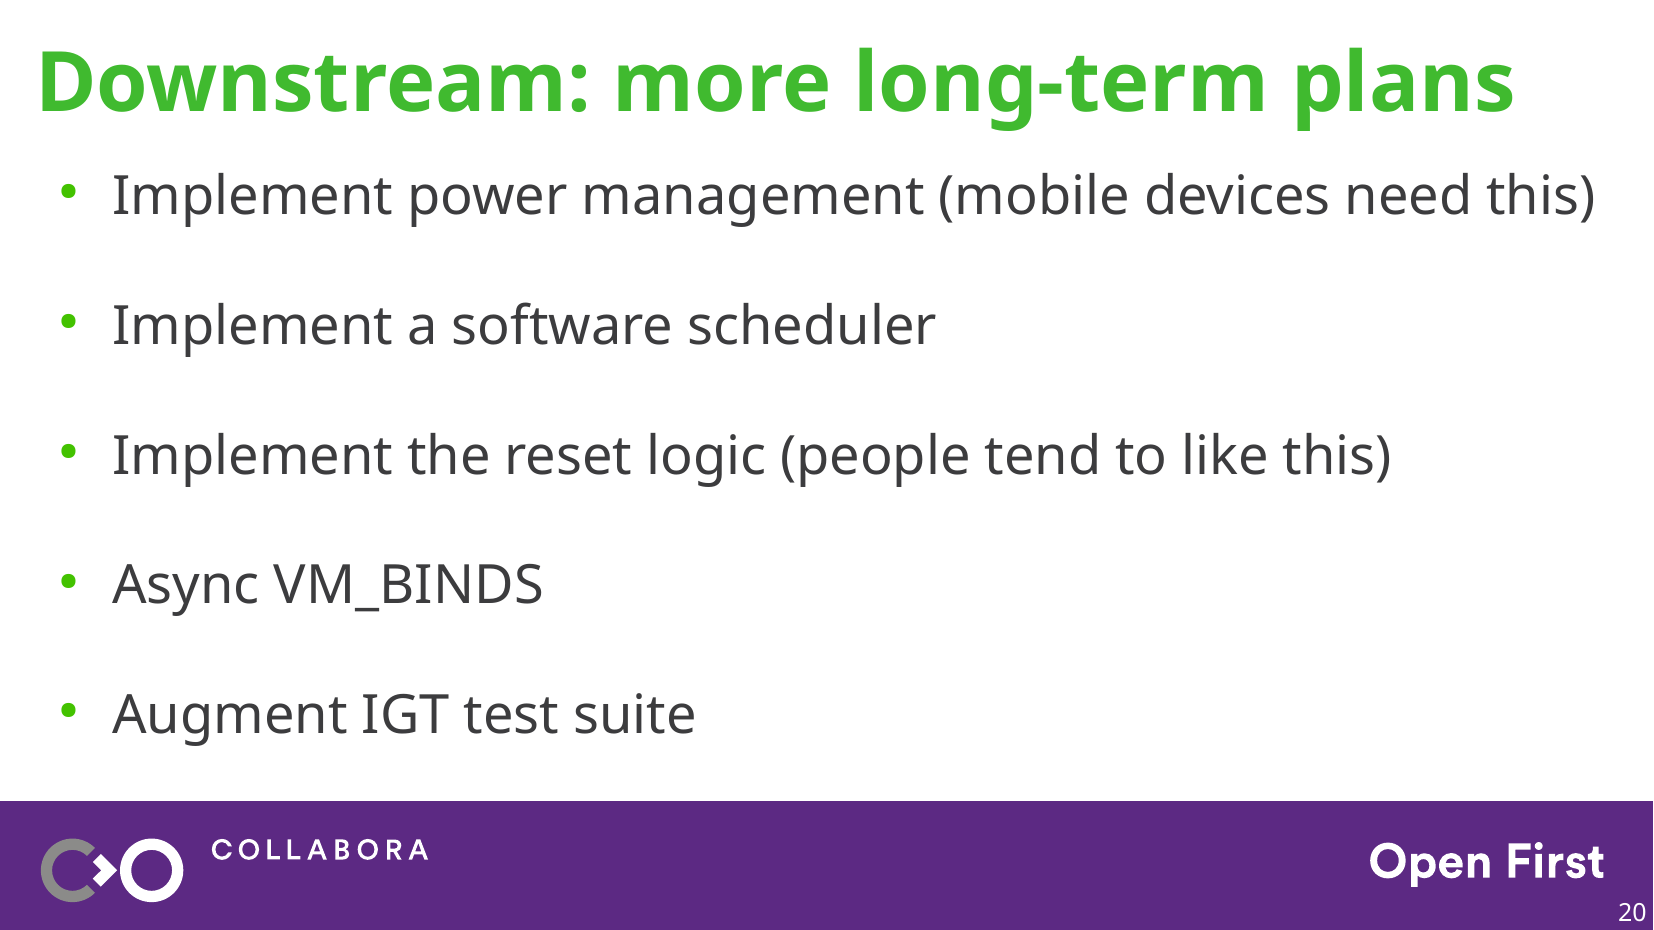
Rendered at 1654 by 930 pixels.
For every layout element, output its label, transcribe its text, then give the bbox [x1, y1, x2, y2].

title Downstream: more long-term plans [35, 28, 1608, 192]
list Implement power management (mobile devices need this) Implement a software scheduler Implement the reset logic (people tend to like this) Async VM_BINDS Augment IGT test suite [41, 160, 1613, 804]
